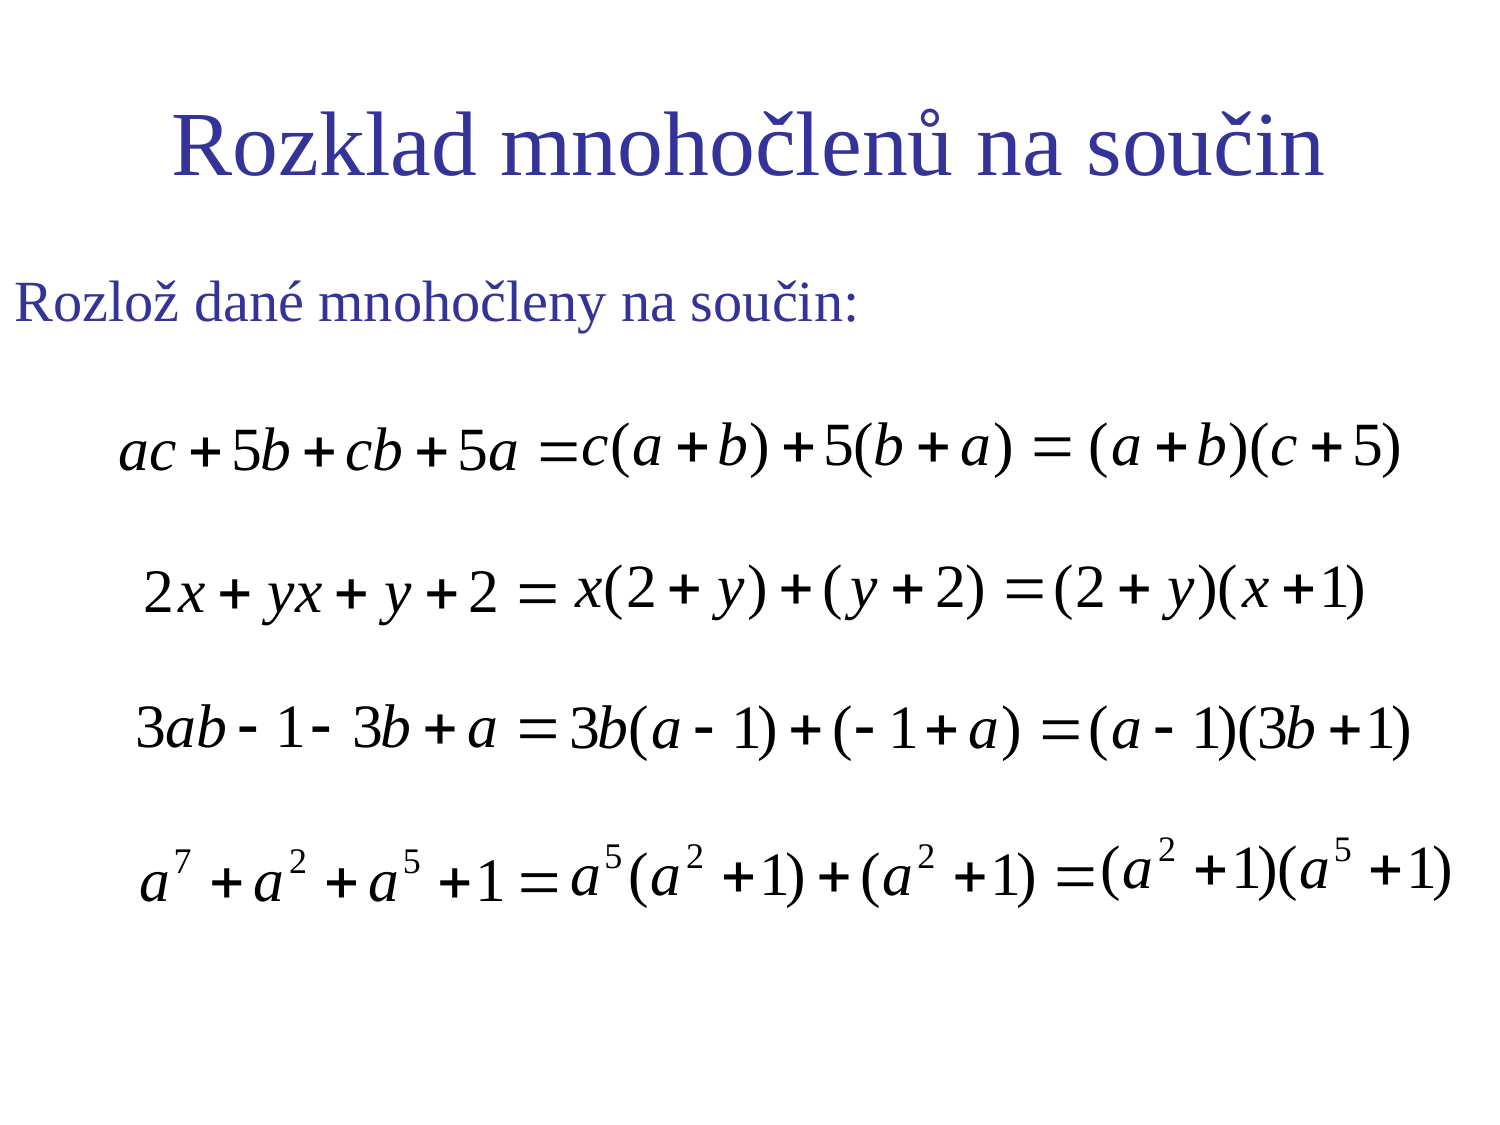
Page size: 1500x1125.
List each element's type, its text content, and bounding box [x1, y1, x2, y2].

chart [562, 550, 1374, 634]
chart [129, 822, 1463, 922]
text_box Rozlož dané mnohočleny na součin: [0, 255, 1500, 341]
chart [1080, 408, 1415, 491]
chart [128, 690, 560, 763]
chart [109, 408, 1072, 491]
text_box Rozklad mnohočlenů na součin [75, 45, 1426, 233]
chart [561, 692, 1426, 775]
chart [134, 555, 556, 639]
